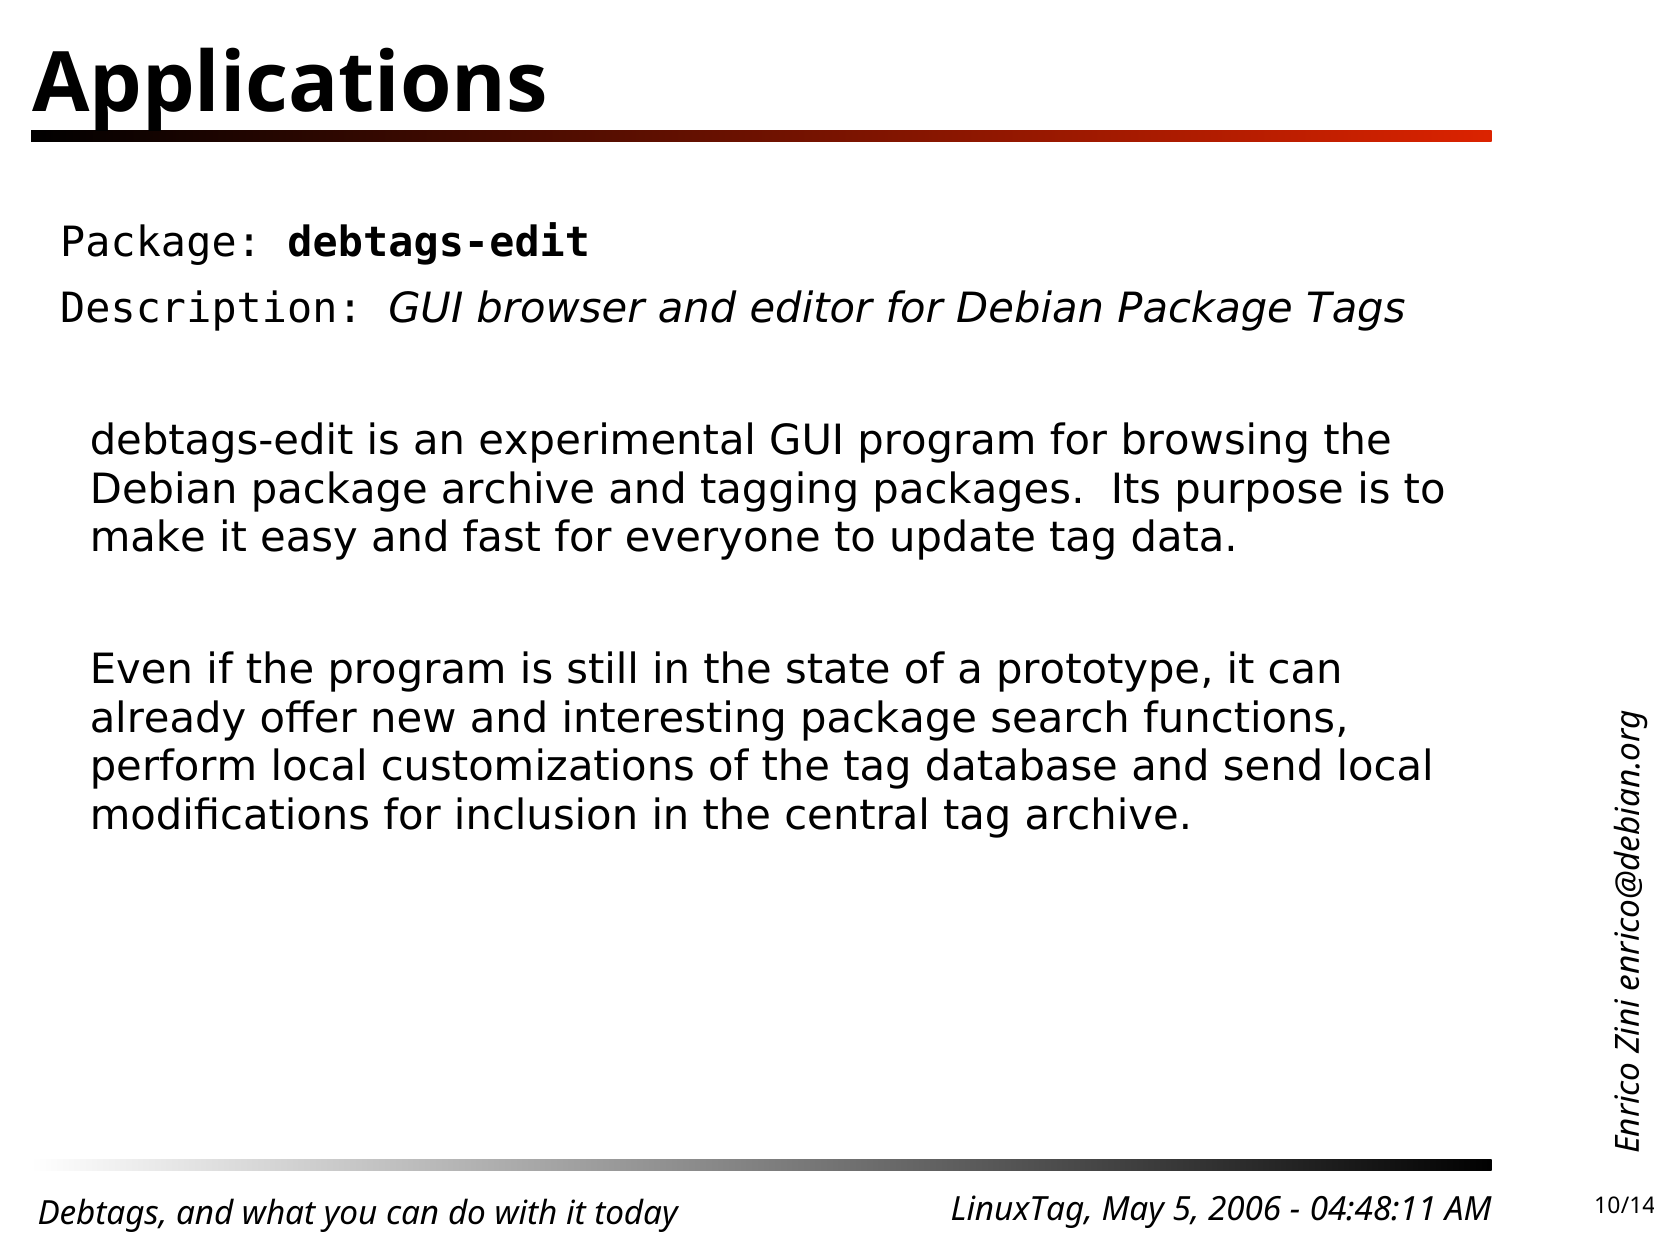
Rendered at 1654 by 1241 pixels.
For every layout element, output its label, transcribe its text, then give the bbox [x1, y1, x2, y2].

text_box Applications [32, 22, 1439, 159]
text_box Package: debtags-edit Description: GUI browser and editor for Debian Package Tags debtags-edit is an experimental GUI program for browsing the Debian package archive and tagging packages. Its purpose is to make it easy and fast for everyone to update tag data. Even if the program is still in the state of a prototype, it can already offer new and interesting package search functions, perform local customizations of the tag database and send local modifications for inclusion in the central tag archive. [60, 217, 1495, 1138]
